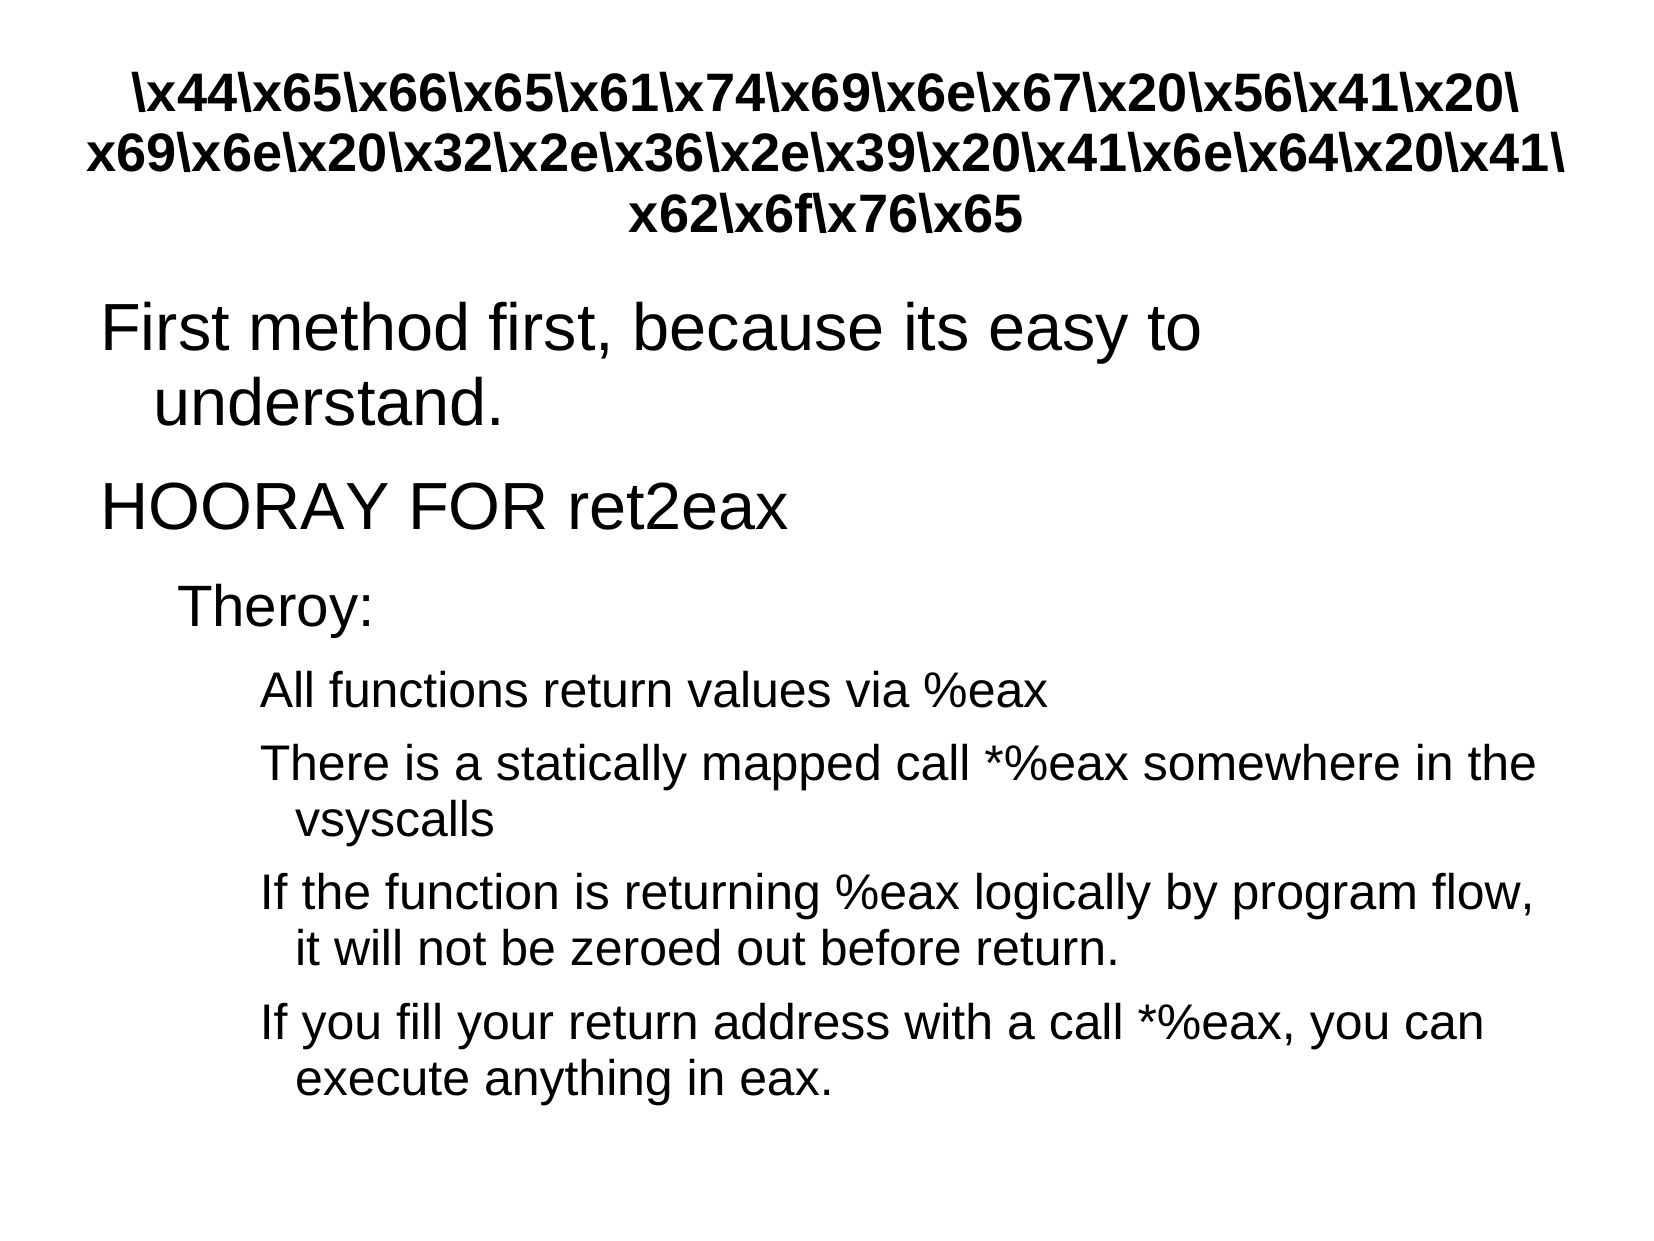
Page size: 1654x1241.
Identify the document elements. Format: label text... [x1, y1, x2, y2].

title \x44\x65\x66\x65\x61\x74\x69\x6e\x67\x20\x56\x41\x20\x69\x6e\x20\x32\x2e\x36\x2e\x39\x20\x41\x6e\x64\x20\x41\x62\x6f\x76\x65 [82, 49, 1571, 257]
list First method first, because its easy to understand. HOORAY FOR ret2eax Theroy: All functions return values via %eax There is a statically mapped call *%eax somewhere in the vsyscalls If the function is returning %eax logically by program flow, it will not be zeroed out before return. If you fill your return address with a call *%eax, you can execute anything in eax. [82, 290, 1571, 1109]
